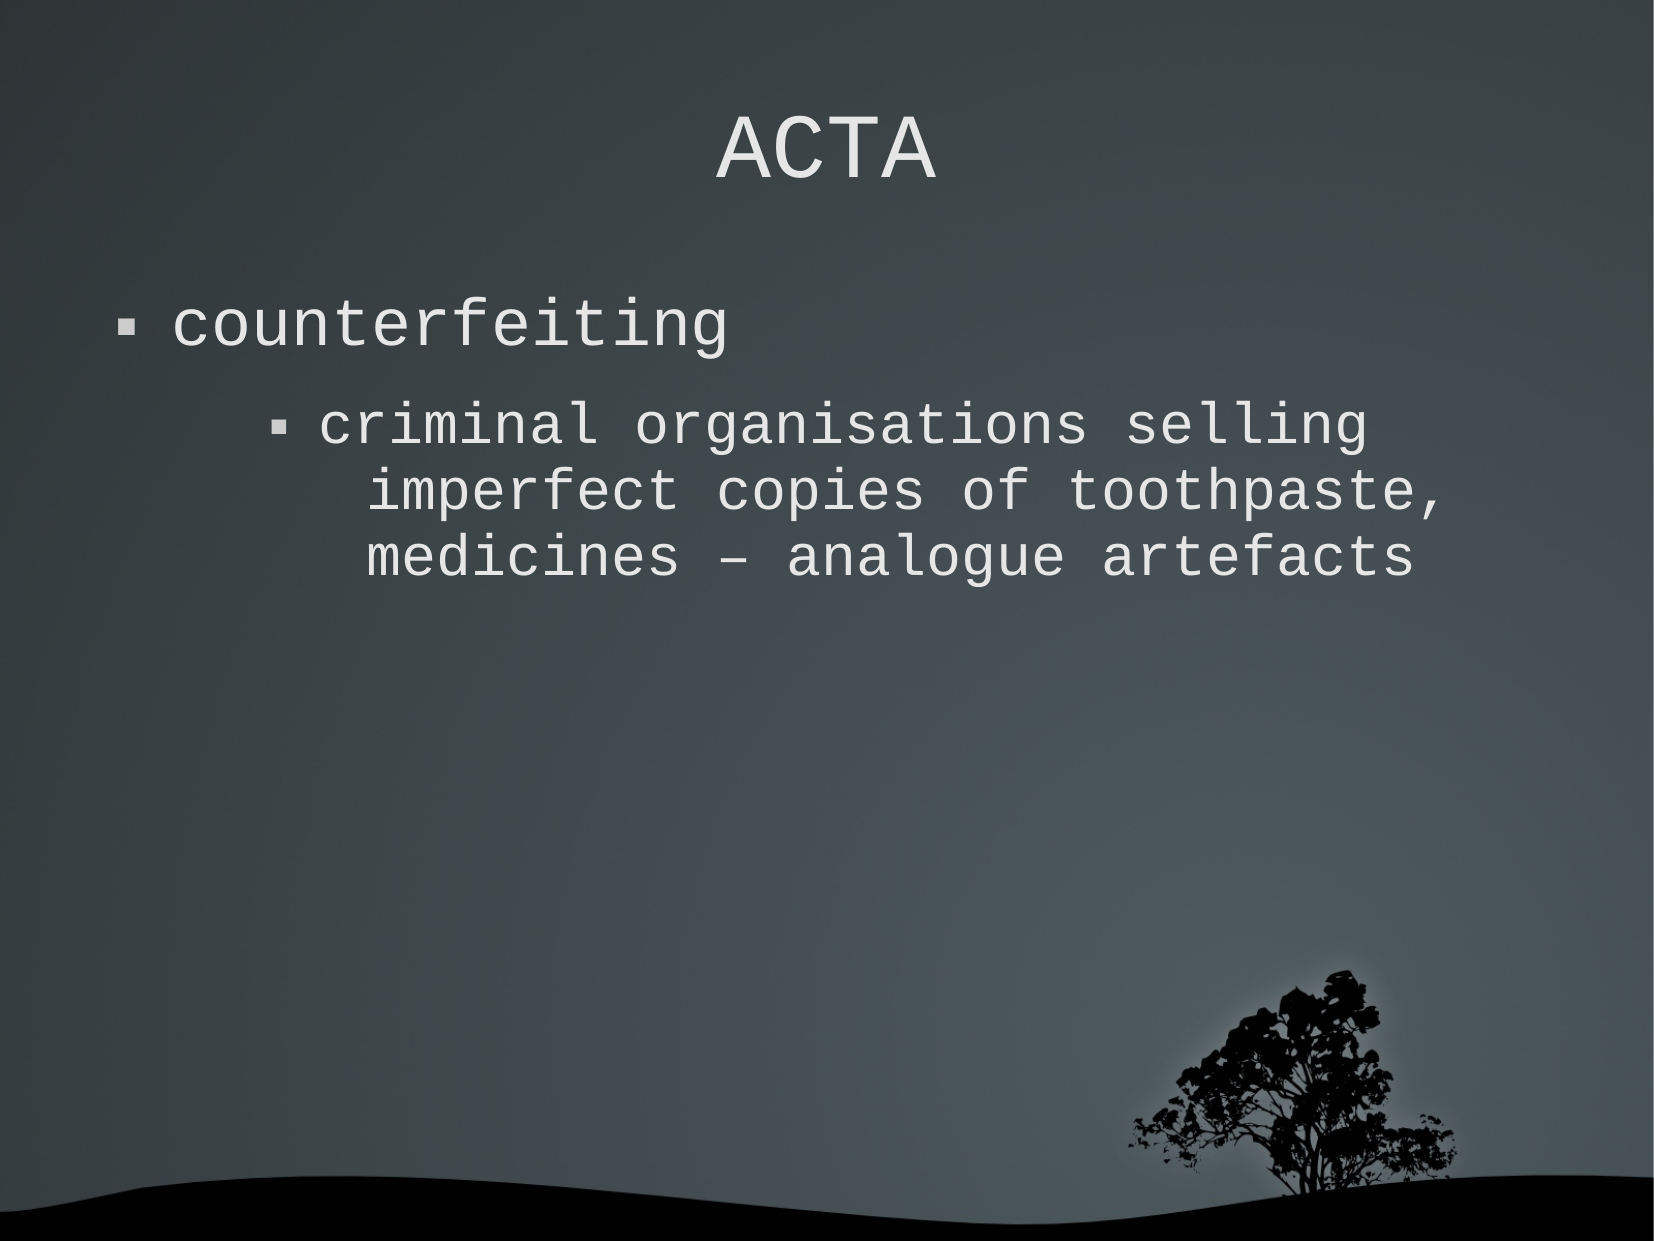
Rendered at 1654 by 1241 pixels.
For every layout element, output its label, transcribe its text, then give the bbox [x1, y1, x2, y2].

picture [0, 0, 1654, 1241]
list counterfeiting criminal organisations selling imperfect copies of toothpaste, medicines – analogue artefacts [82, 290, 1571, 1094]
title ACTA [82, 56, 1571, 250]
